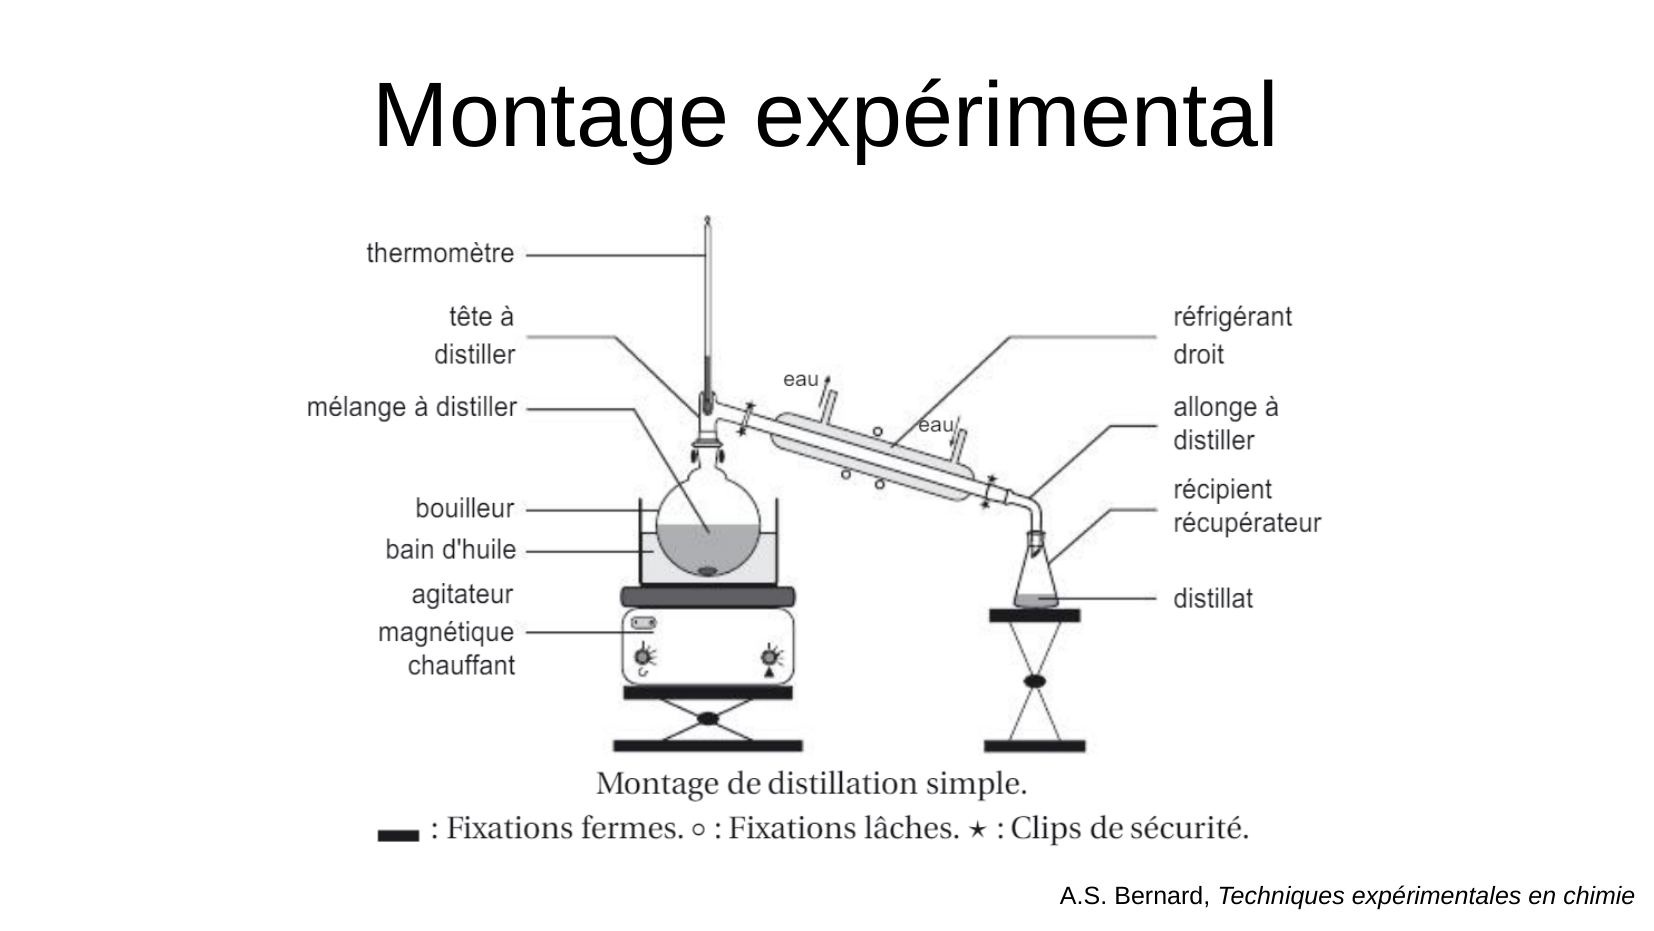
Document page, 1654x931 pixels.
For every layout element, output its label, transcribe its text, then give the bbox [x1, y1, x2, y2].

title Montage expérimental [82, 37, 1571, 193]
text_box A.S. Bernard, Techniques expérimentales en chimie [1045, 874, 1654, 931]
picture [259, 192, 1394, 874]
